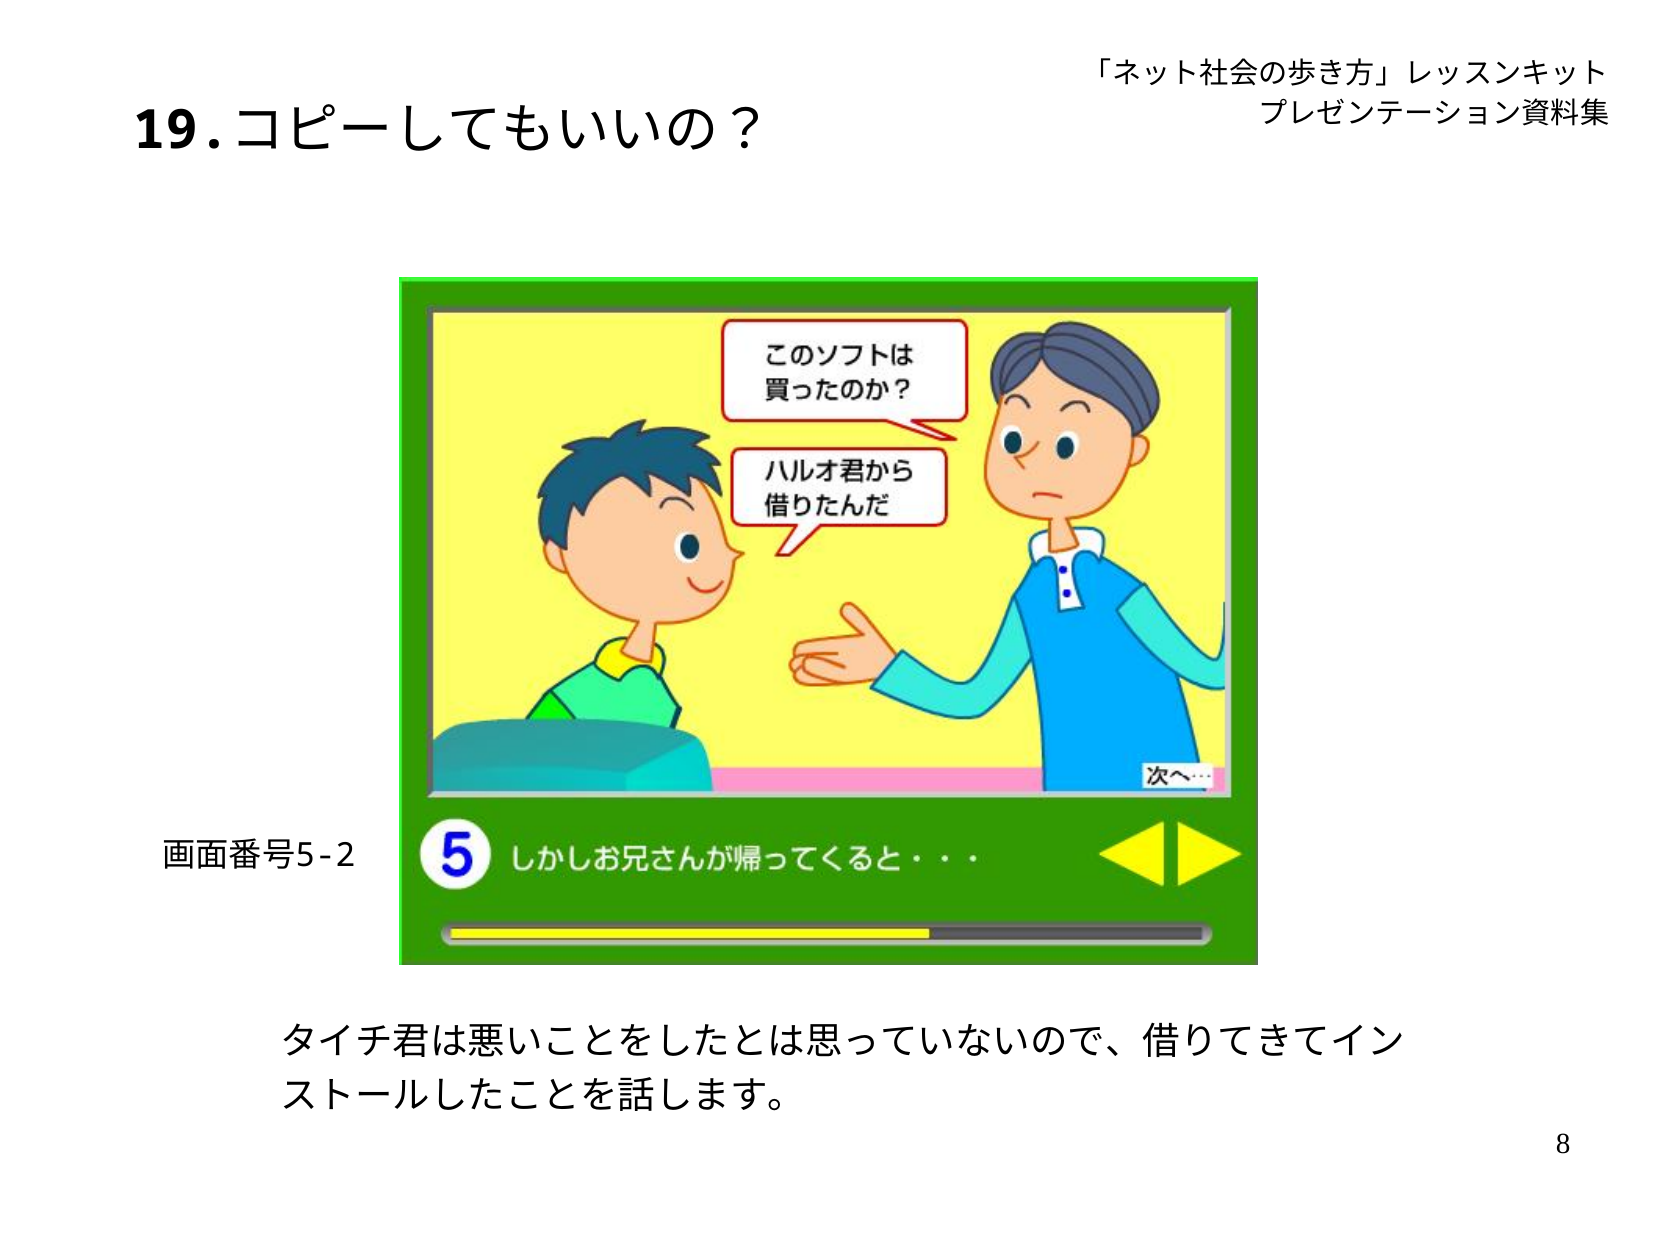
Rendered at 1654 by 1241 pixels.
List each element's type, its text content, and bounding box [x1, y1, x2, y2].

text_box 画面番号5-2 [147, 826, 384, 882]
text_box 19.コピーしてもいいの？ [118, 88, 1241, 169]
text_box 「ネット社会の歩き方」レッスンキット プレゼンテーション資料集 [1062, 44, 1625, 139]
picture [399, 277, 1258, 965]
text_box タイチ君は悪いことをしたとは思っていないので、借りてきてインストールしたことを話します。 [265, 1003, 1447, 1128]
